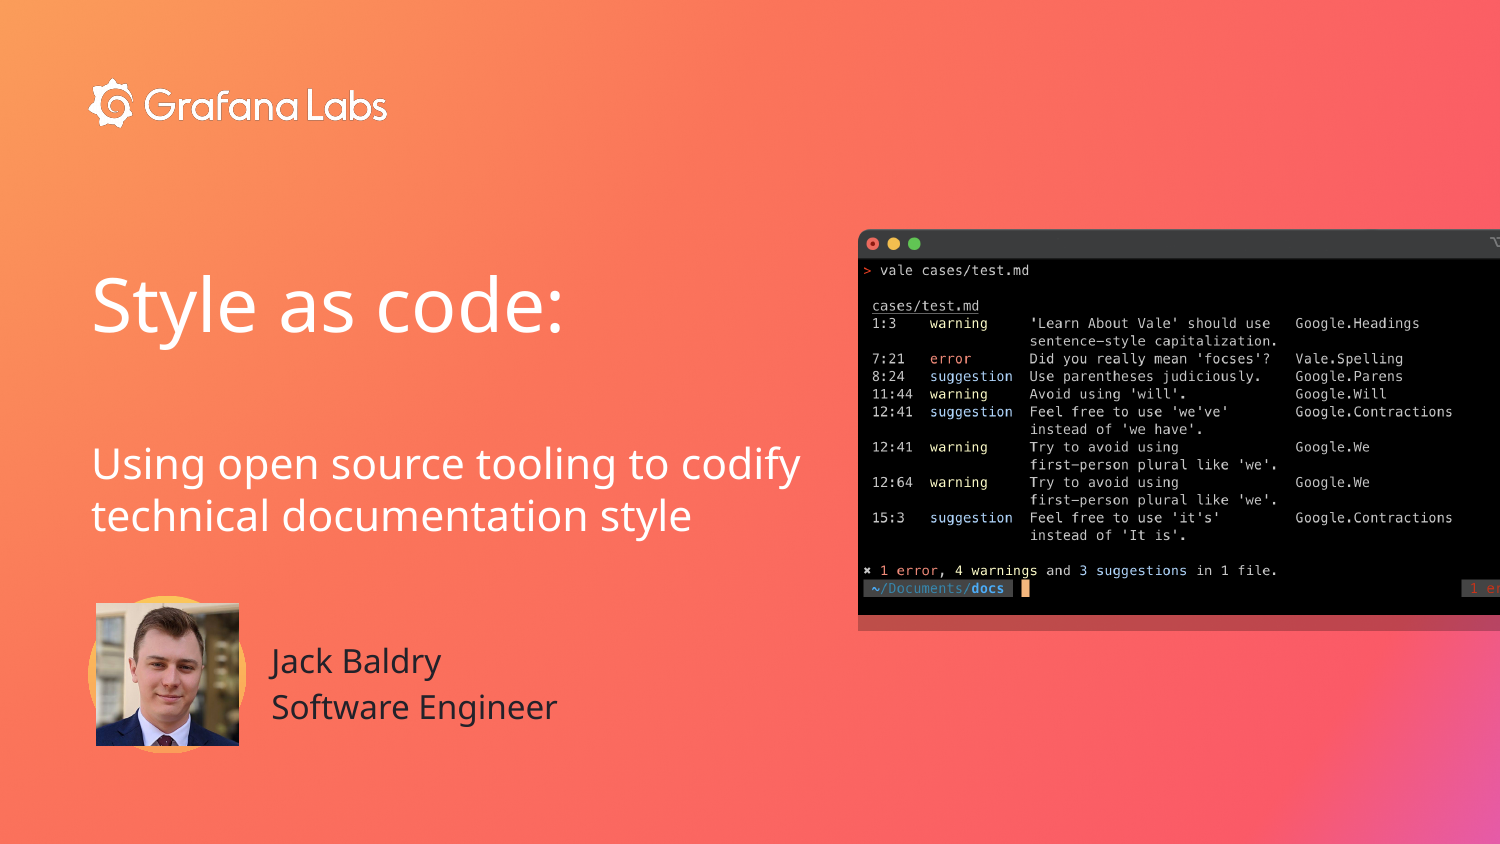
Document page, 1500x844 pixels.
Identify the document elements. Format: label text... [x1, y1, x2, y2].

text_box [88, 641, 96, 709]
text_box Jack Baldry Software Engineer [256, 617, 781, 743]
text_box [134, 746, 201, 754]
title Style as code: Using open source tooling to codify technical documentation style [76, 236, 850, 560]
text_box [239, 642, 247, 707]
text_box [134, 595, 201, 603]
picture [0, 0, 1500, 844]
